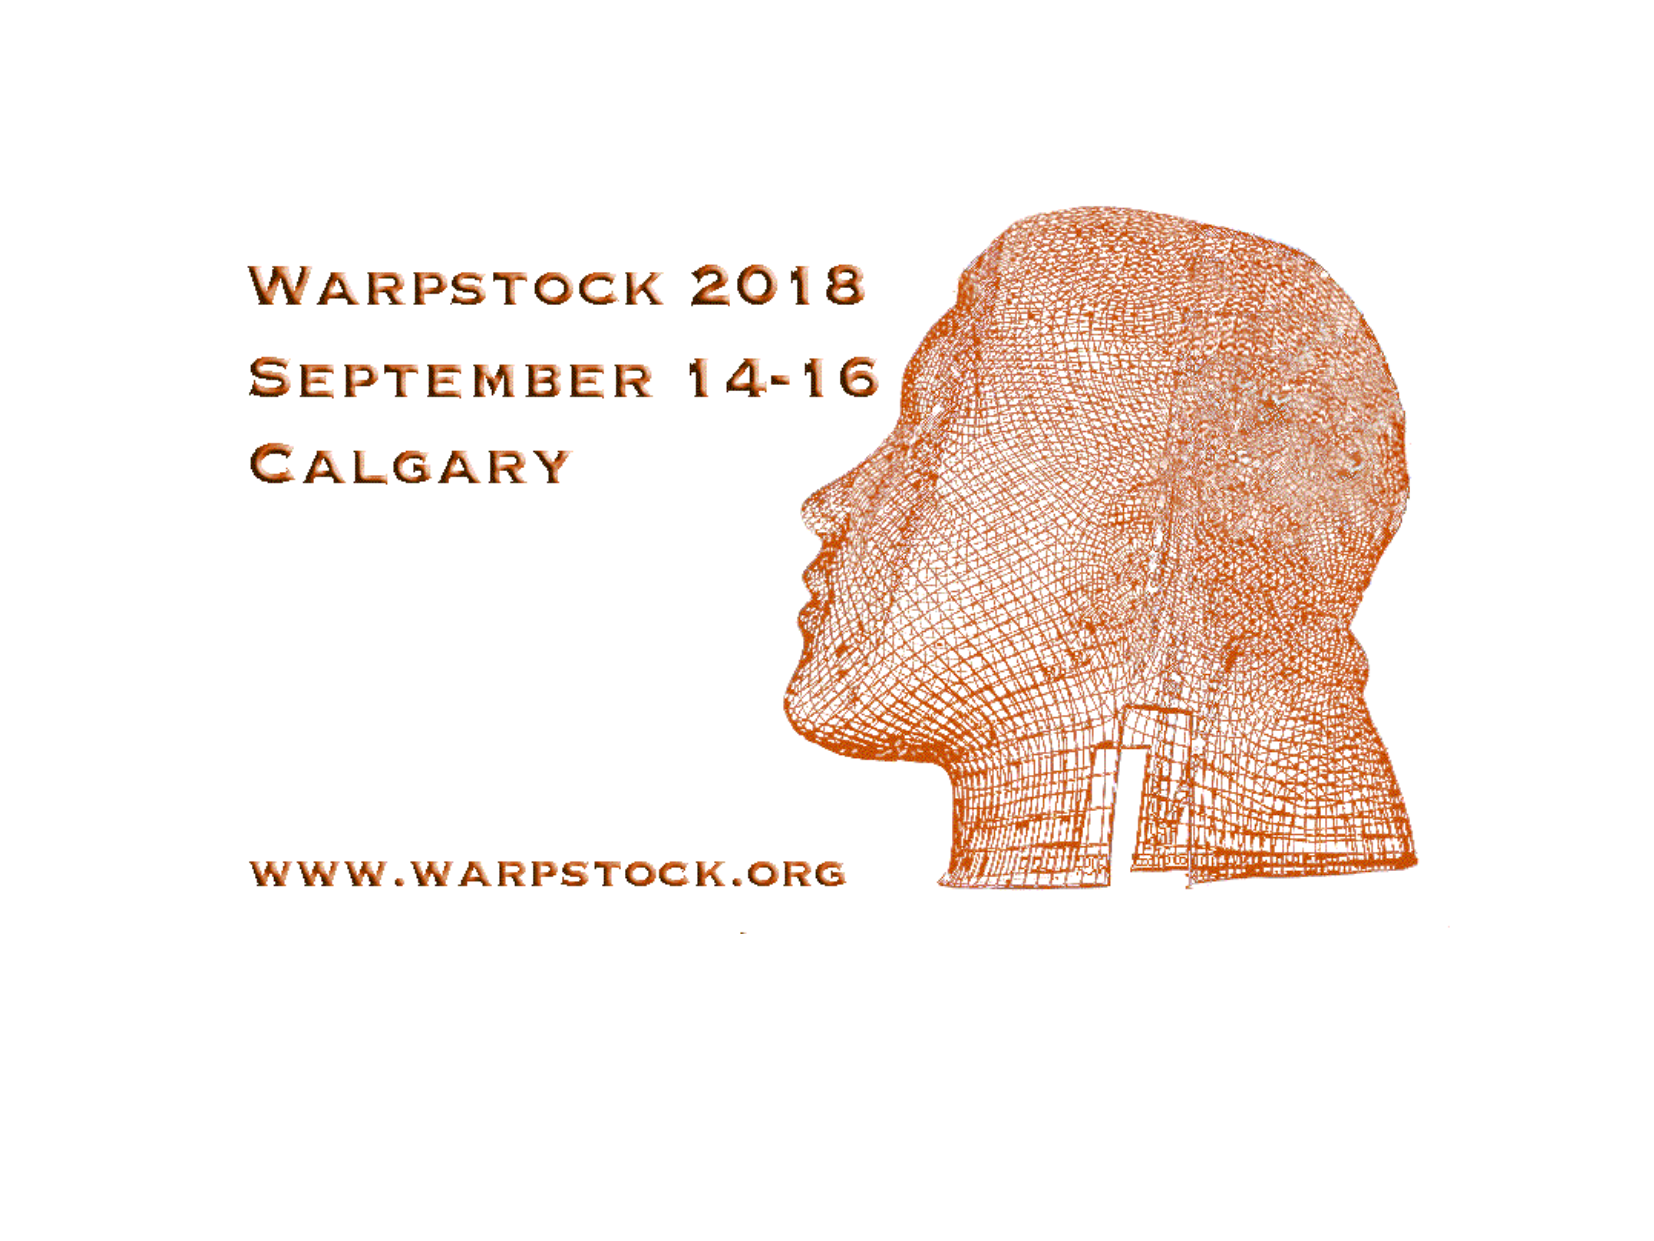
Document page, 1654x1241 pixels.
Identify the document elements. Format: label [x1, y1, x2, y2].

picture [208, 188, 1453, 934]
